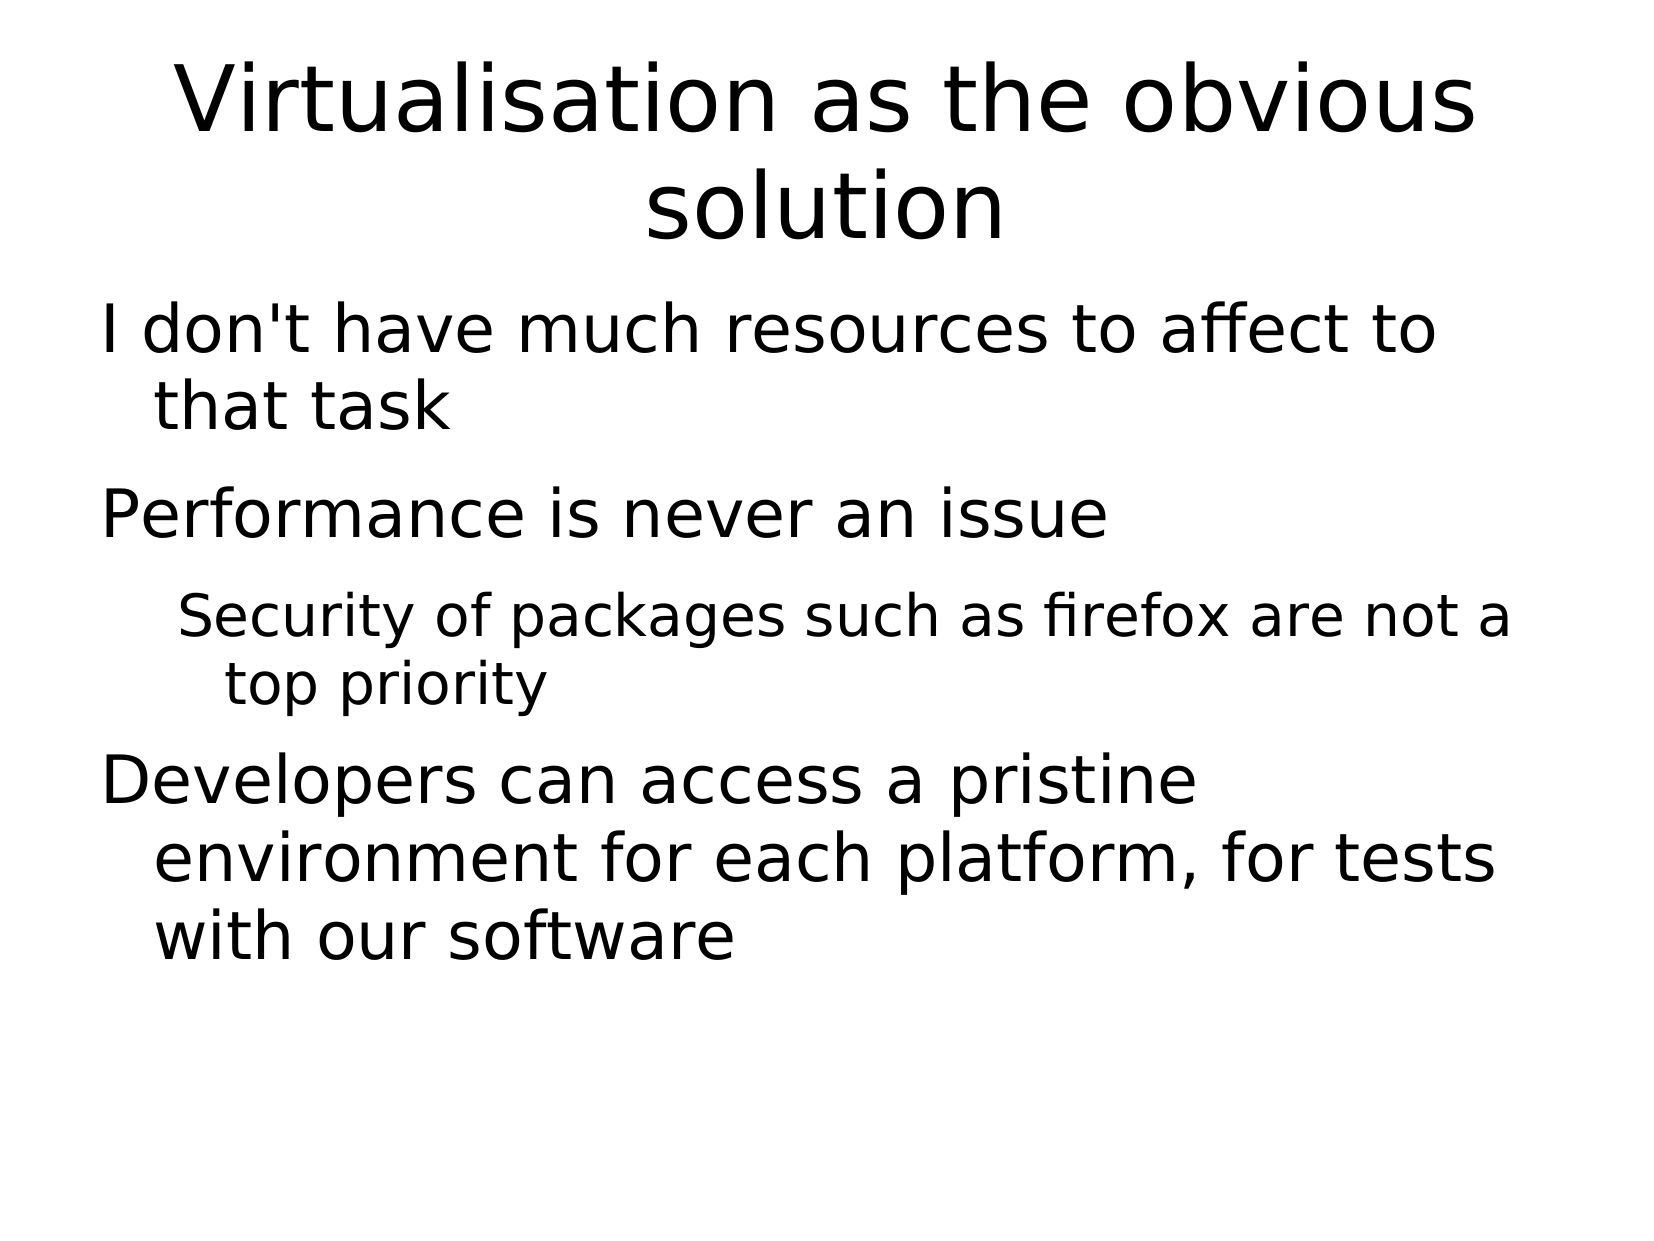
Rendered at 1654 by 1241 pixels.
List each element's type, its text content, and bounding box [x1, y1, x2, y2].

list I don't have much resources to affect to that task Performance is never an issue Security of packages such as firefox are not a top priority Developers can access a pristine environment for each platform, for tests with our software [82, 290, 1571, 1109]
title Virtualisation as the obvious solution [82, 45, 1571, 261]
